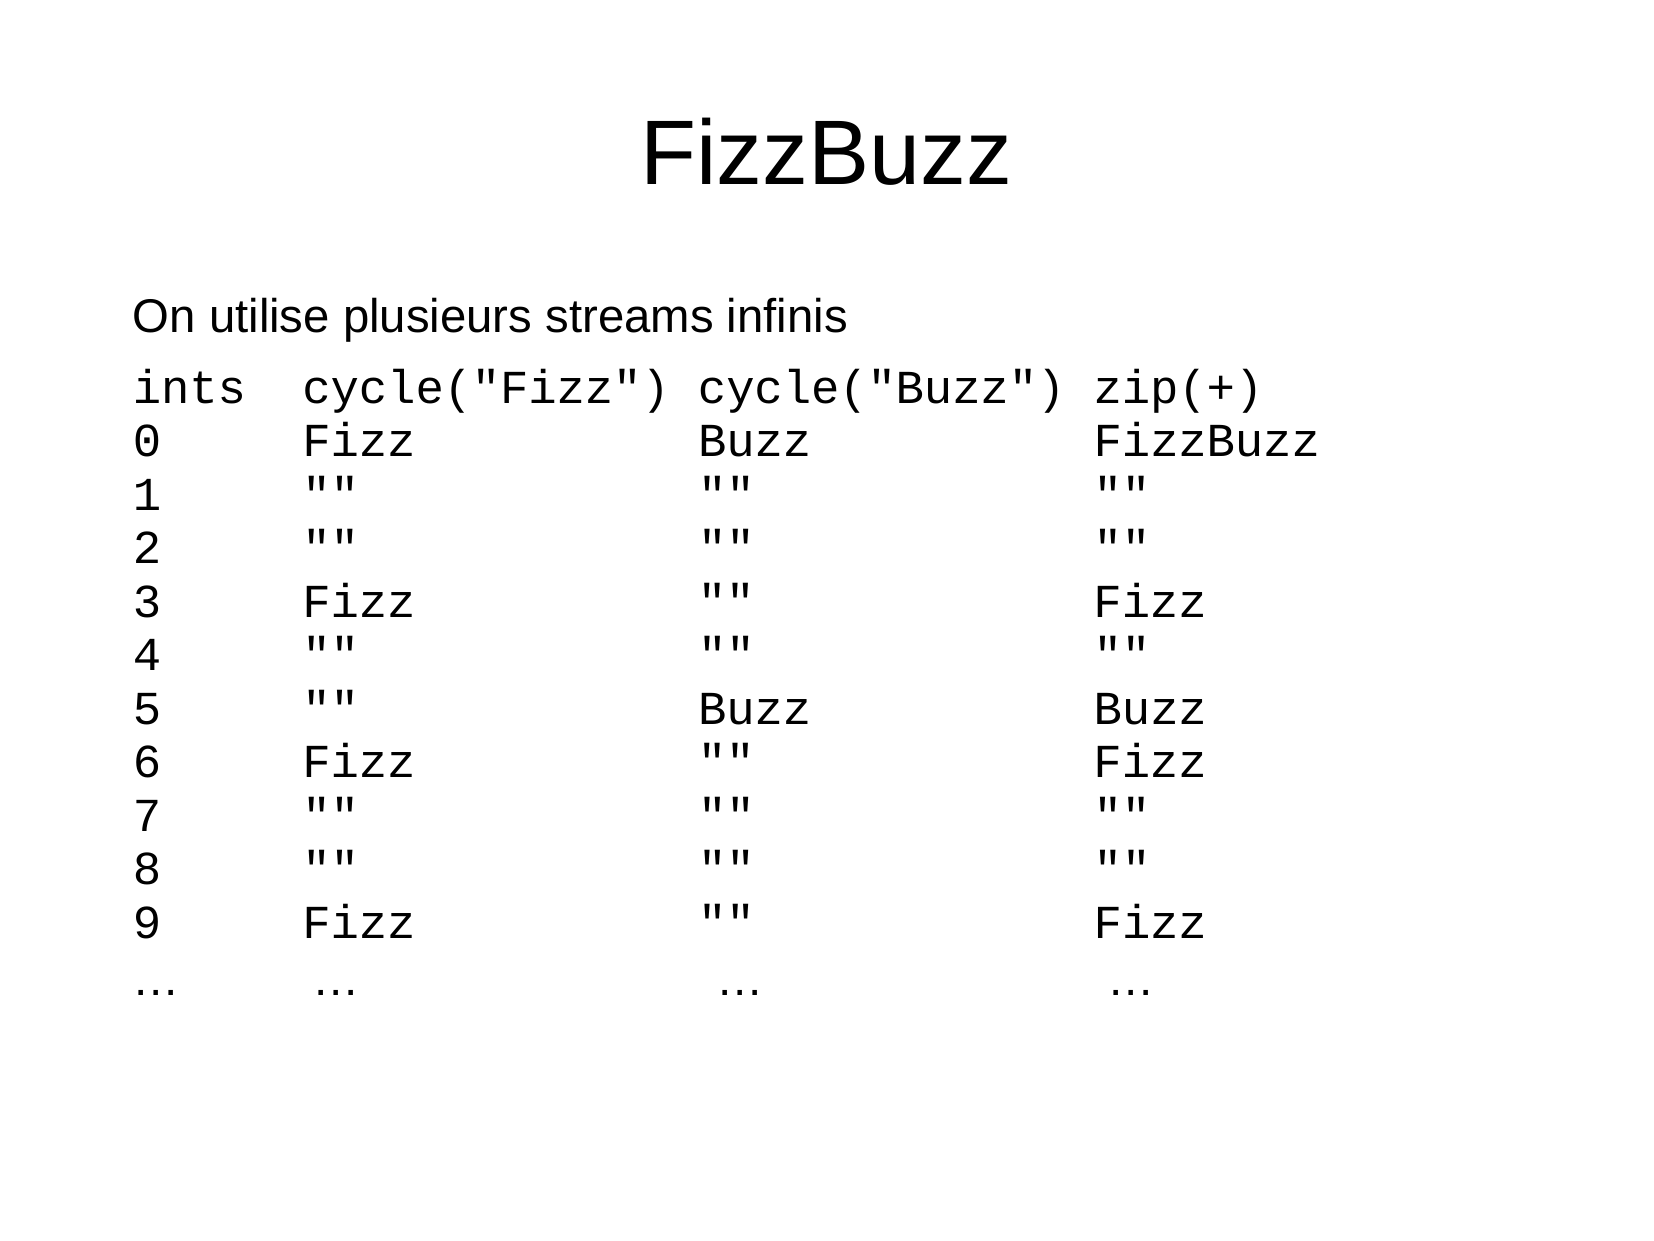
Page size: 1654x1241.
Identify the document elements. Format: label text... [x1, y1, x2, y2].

title FizzBuzz [82, 49, 1571, 257]
list On utilise plusieurs streams infinis ints cycle("Fizz") cycle("Buzz") zip(+) 0 Fizz Buzz FizzBuzz 1 "" "" "" 2 "" "" "" 3 Fizz "" Fizz 4 "" "" "" 5 "" Buzz Buzz 6 Fizz "" Fizz 7 "" "" "" 8 "" "" "" 9 Fizz "" Fizz … … … … [82, 290, 1571, 1021]
